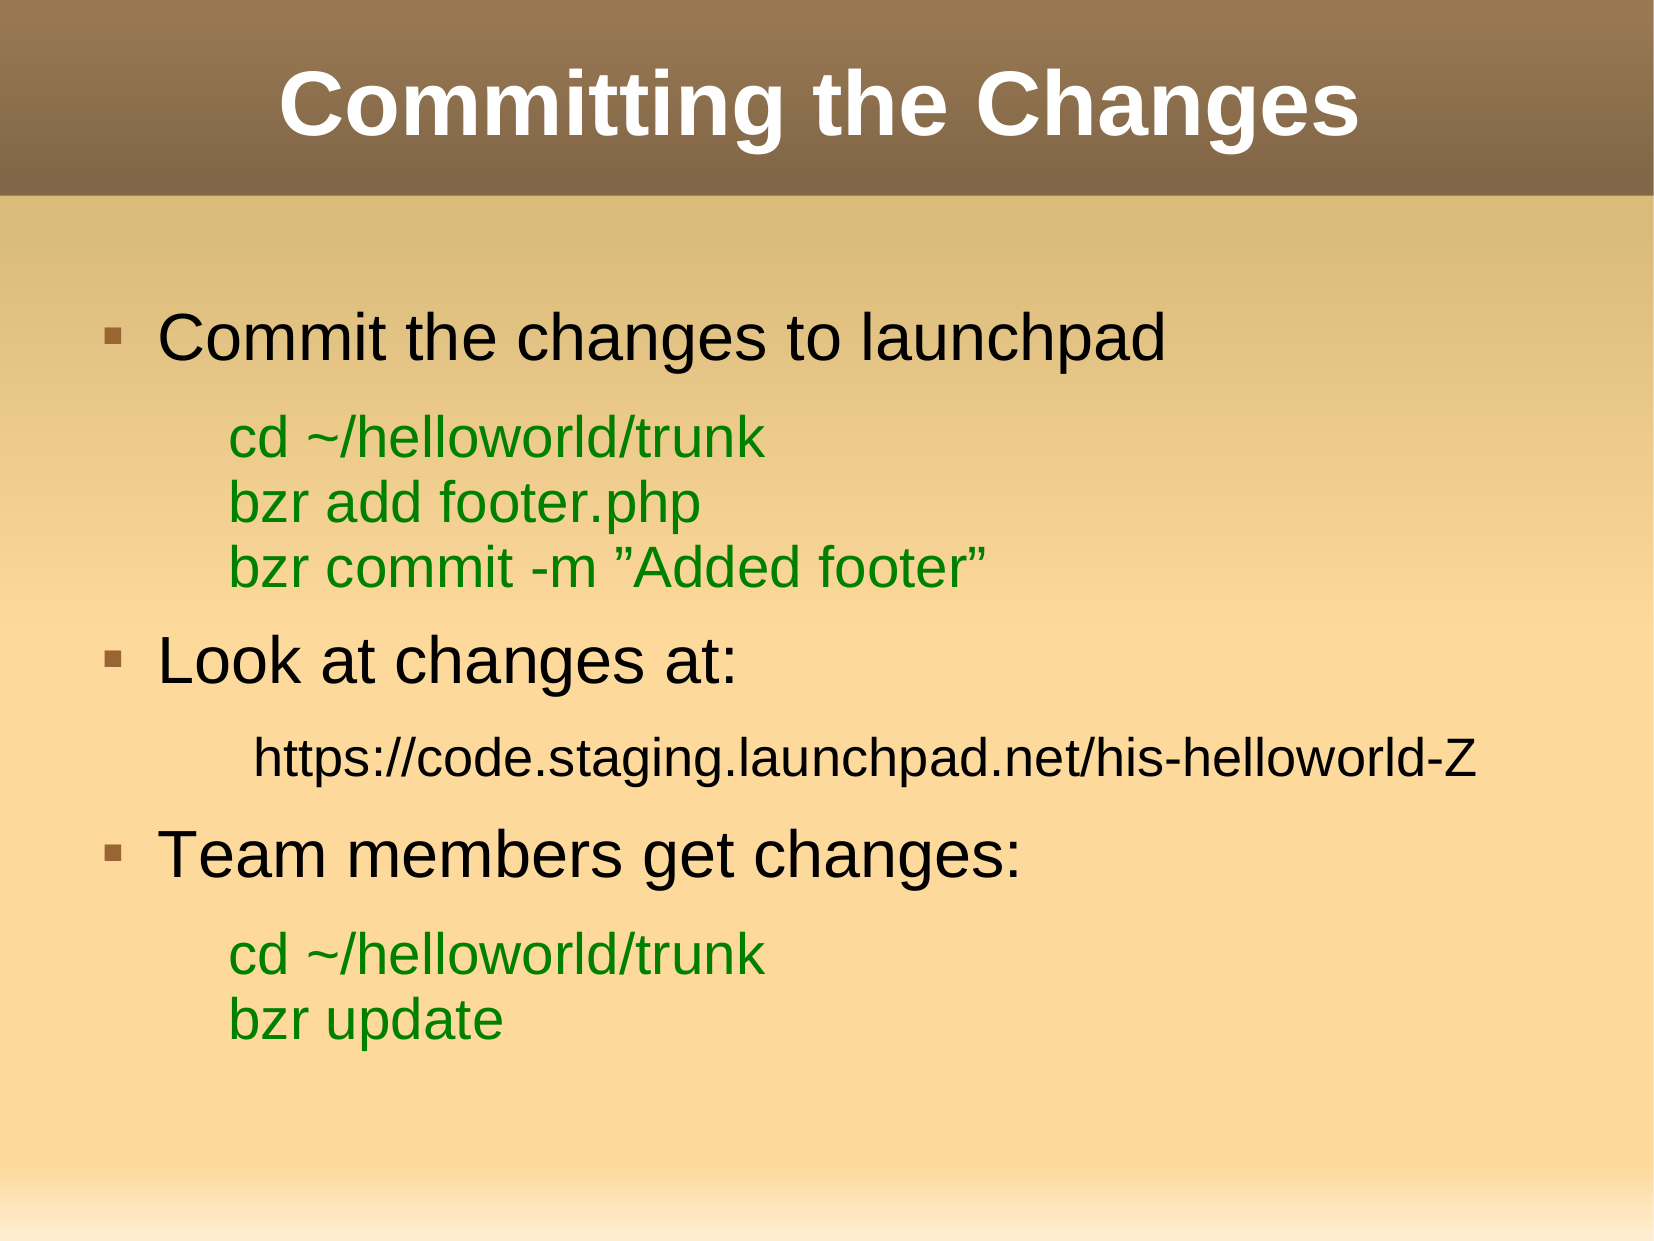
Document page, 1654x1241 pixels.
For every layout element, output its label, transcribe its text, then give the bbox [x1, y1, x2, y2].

list Commit the changes to launchpad cd ~/helloworld/trunk bzr add footer.php bzr commit -m ”Added footer” Look at changes at: https://code.staging.launchpad.net/his-helloworld-Z Team members get changes: cd ~/helloworld/trunk bzr update [86, 300, 1576, 1141]
picture [0, 0, 1654, 1241]
title Committing the Changes [76, 7, 1565, 200]
